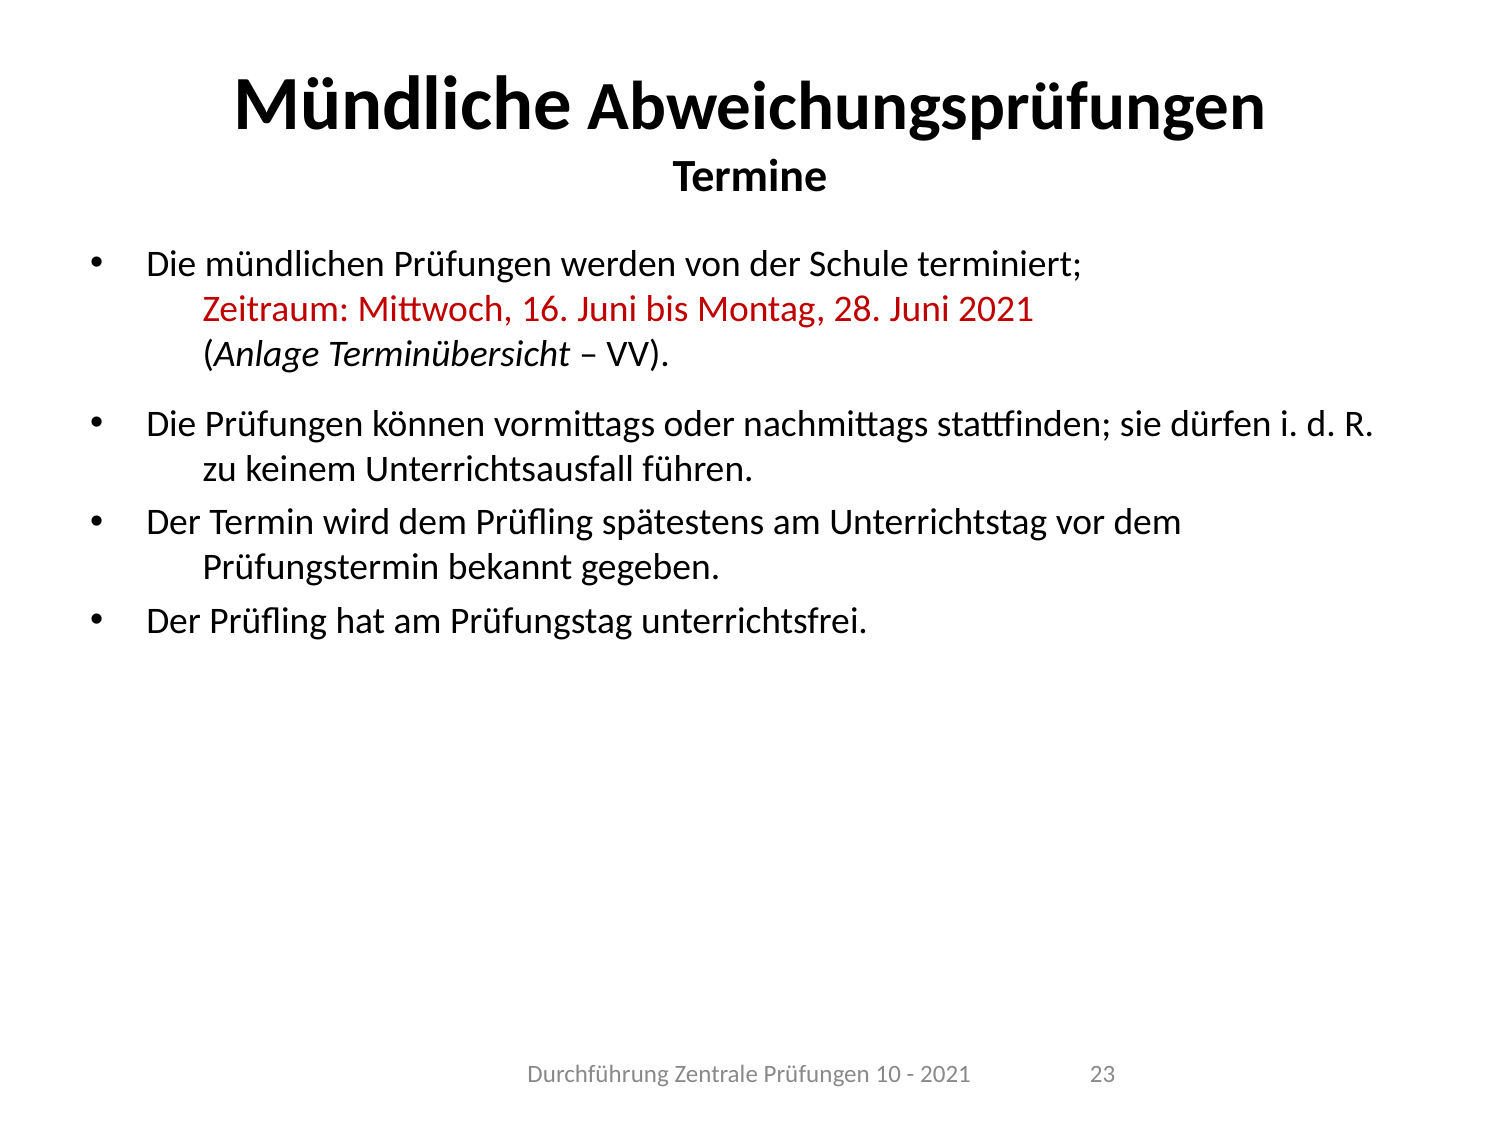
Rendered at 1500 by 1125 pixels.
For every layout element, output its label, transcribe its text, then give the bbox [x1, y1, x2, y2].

title Mündliche Abweichungsprüfungen Termine [75, 45, 1426, 209]
text_box 23 [1074, 1042, 1426, 1103]
text_box Durchführung Zentrale Prüfungen 10 - 2021 [512, 1042, 988, 1103]
list Die mündlichen Prüfungen werden von der Schule terminiert; Zeitraum: Mittwoch, 16. Juni bis Montag, 28. Juni 2021 (Anlage Terminübersicht – VV). Die Prüfungen können vormittags oder nachmittags stattfinden; sie dürfen i. d. R. zu keinem Unterrichtsausfall führen. Der Termin wird dem Prüfling spätestens am Unterrichtstag vor dem Prüfungstermin bekannt gegeben. Der Prüfling hat am Prüfungstag unterrichtsfrei. [75, 231, 1426, 1005]
